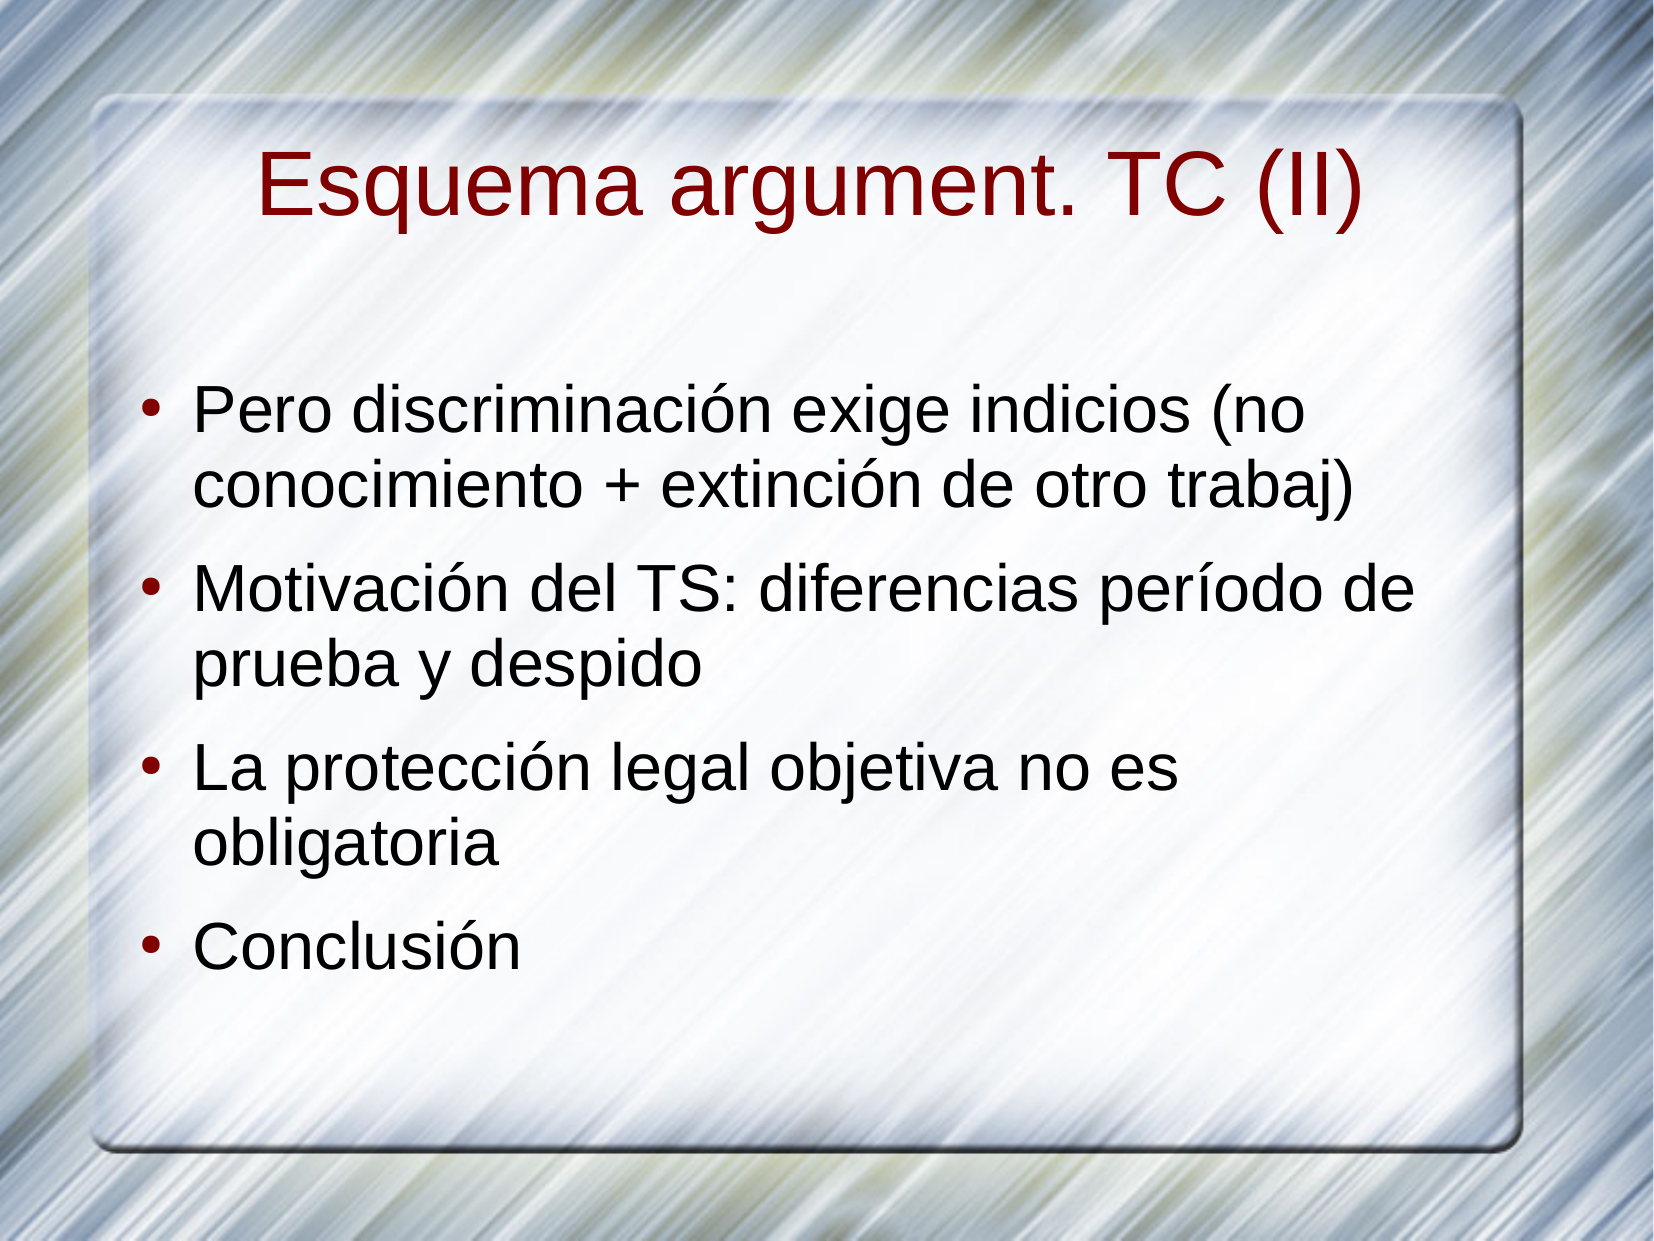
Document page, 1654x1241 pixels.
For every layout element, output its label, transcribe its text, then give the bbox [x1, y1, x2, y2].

list Pero discriminación exige indicios (no conocimiento + extinción de otro trabaj) Motivación del TS: diferencias período de prueba y despido La protección legal objetiva no es obligatoria Conclusión [121, 371, 1501, 1127]
picture [0, 0, 1654, 1241]
title Esquema argument. TC (II) [121, 131, 1502, 235]
